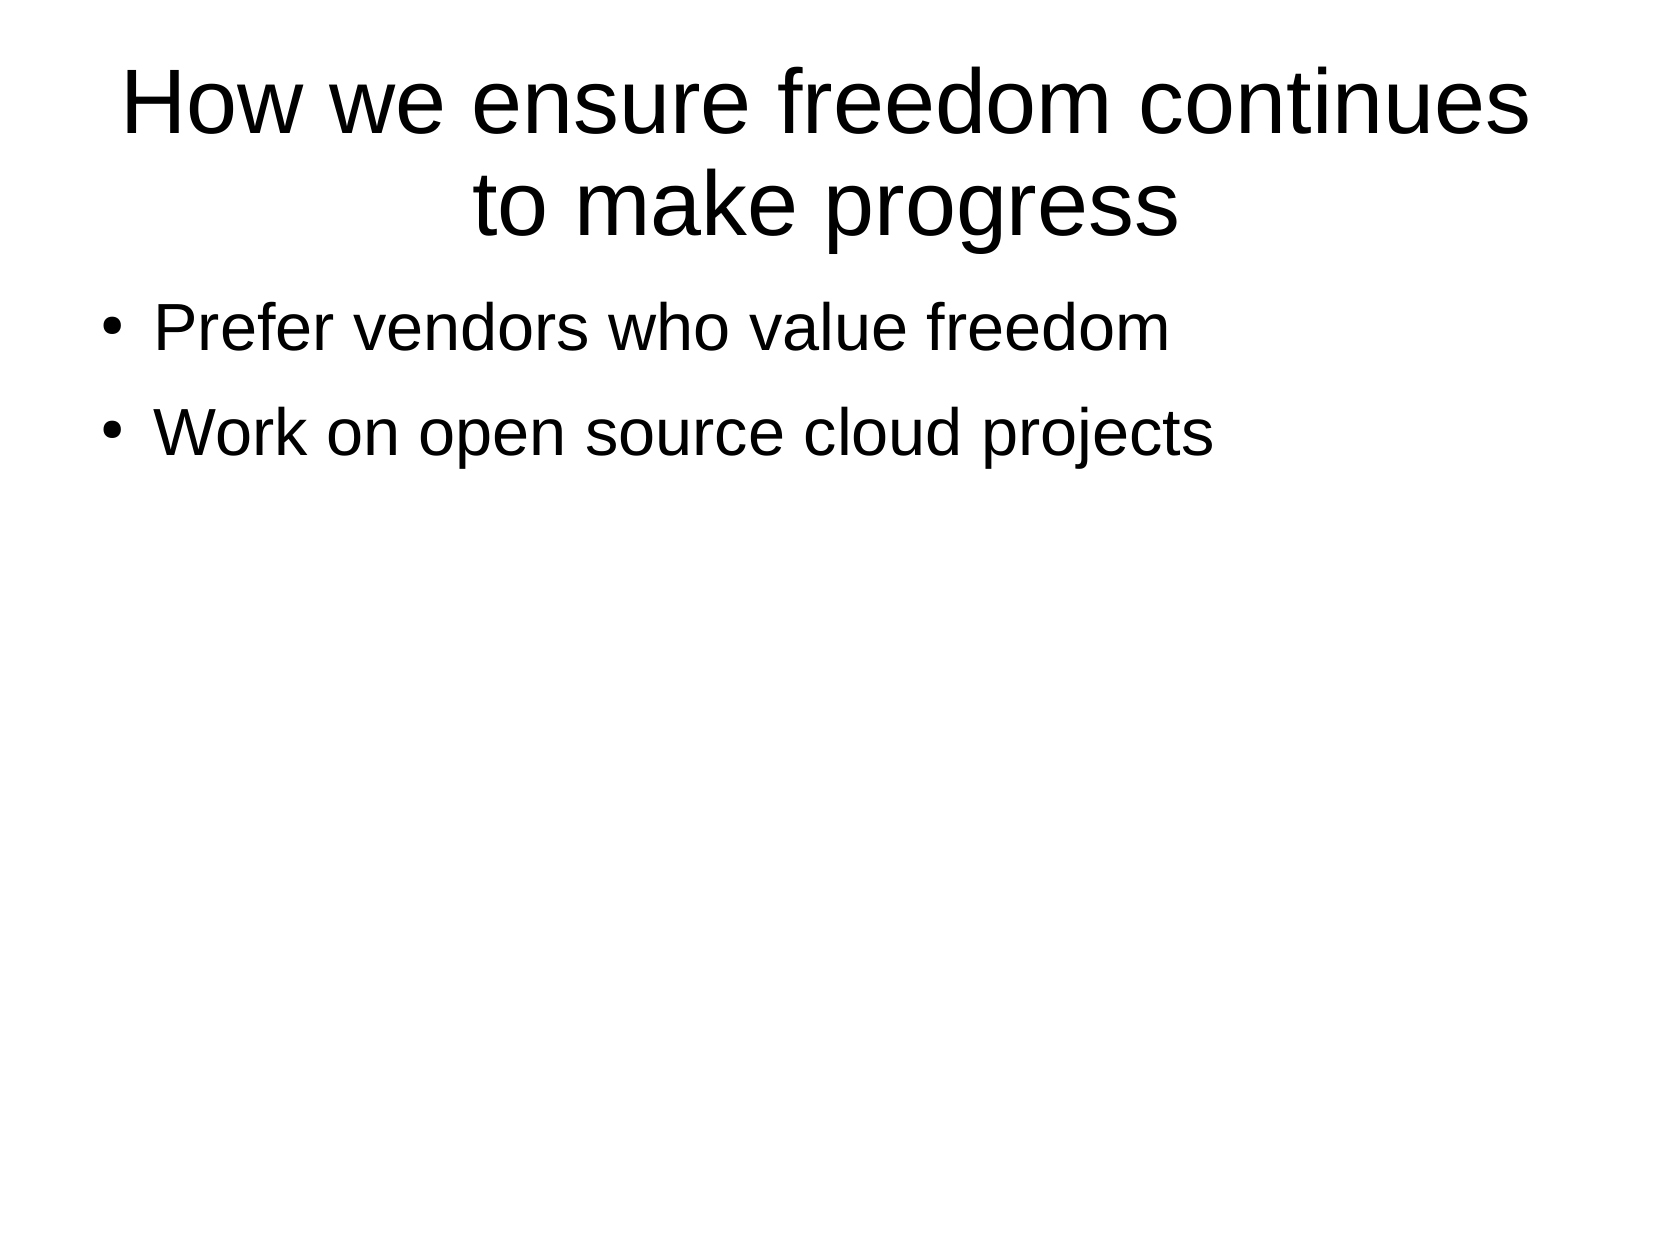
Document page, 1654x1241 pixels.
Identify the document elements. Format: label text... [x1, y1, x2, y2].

list Prefer vendors who value freedom Work on open source cloud projects [82, 290, 1571, 1109]
title How we ensure freedom continues to make progress [82, 49, 1571, 257]
